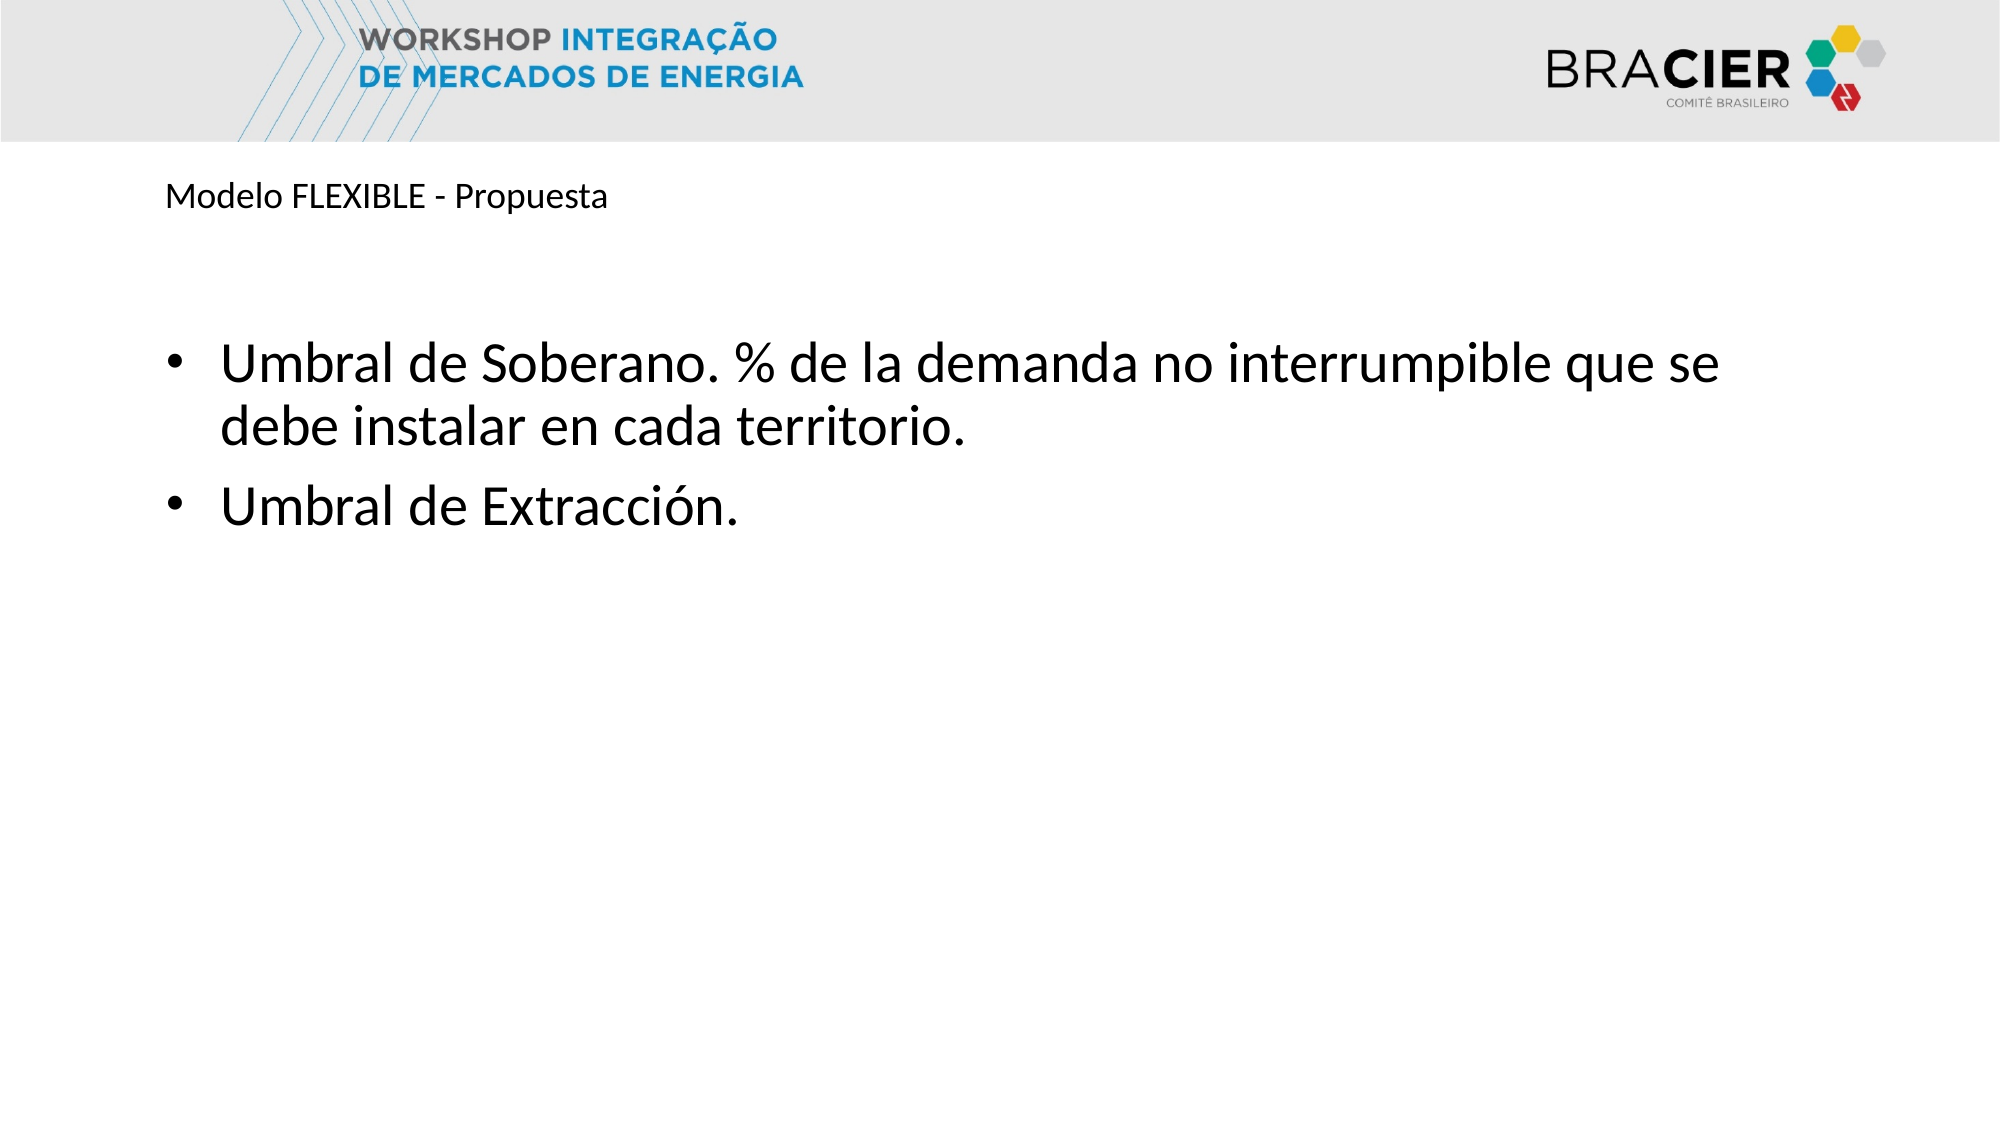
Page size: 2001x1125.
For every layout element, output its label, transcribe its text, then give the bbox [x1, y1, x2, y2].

title Modelo FLEXIBLE - Propuesta [150, 99, 1851, 288]
picture [0, 0, 2000, 142]
list Umbral de Soberano. % de la demanda no interrumpible que se debe instalar en cada territorio. Umbral de Extracción. [150, 324, 1851, 1000]
